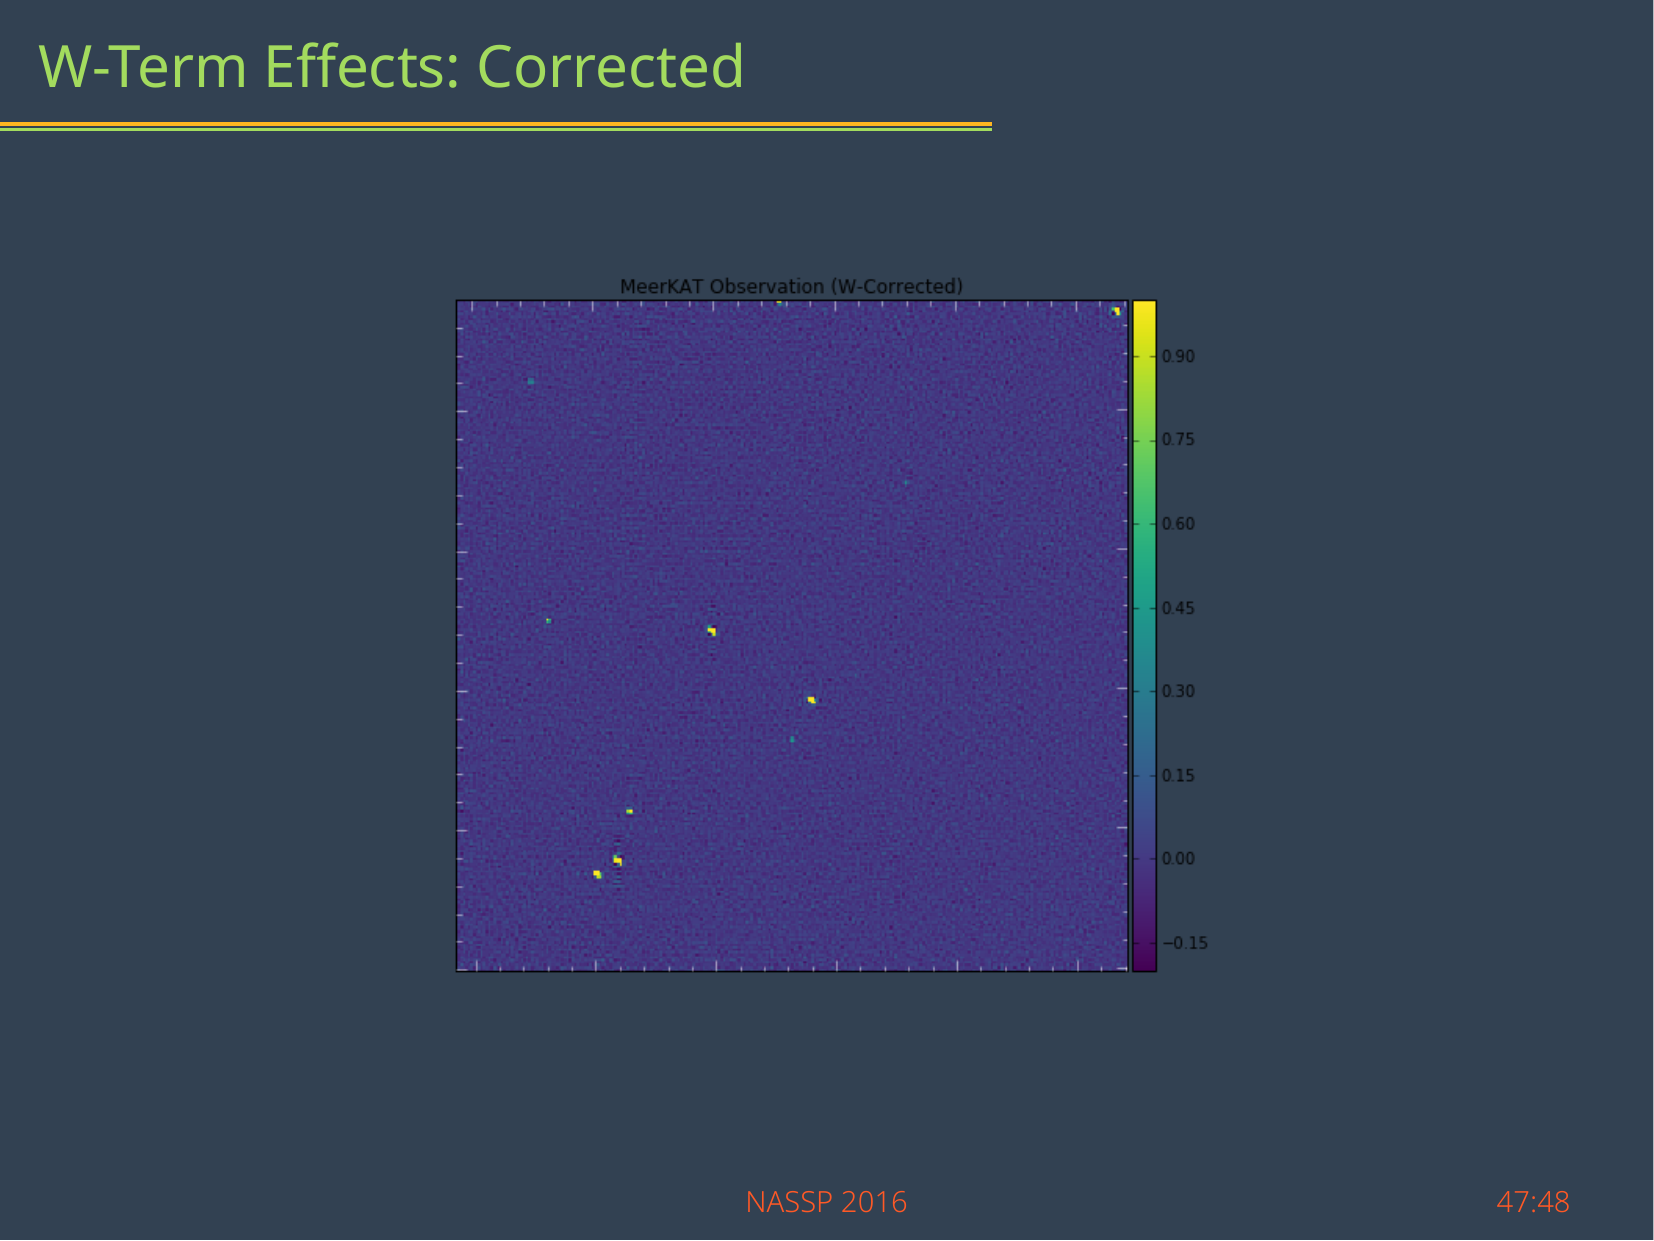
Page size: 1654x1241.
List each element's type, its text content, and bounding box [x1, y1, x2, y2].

text_box W-Term Effects: Corrected [23, 17, 1300, 103]
picture [445, 267, 1220, 983]
